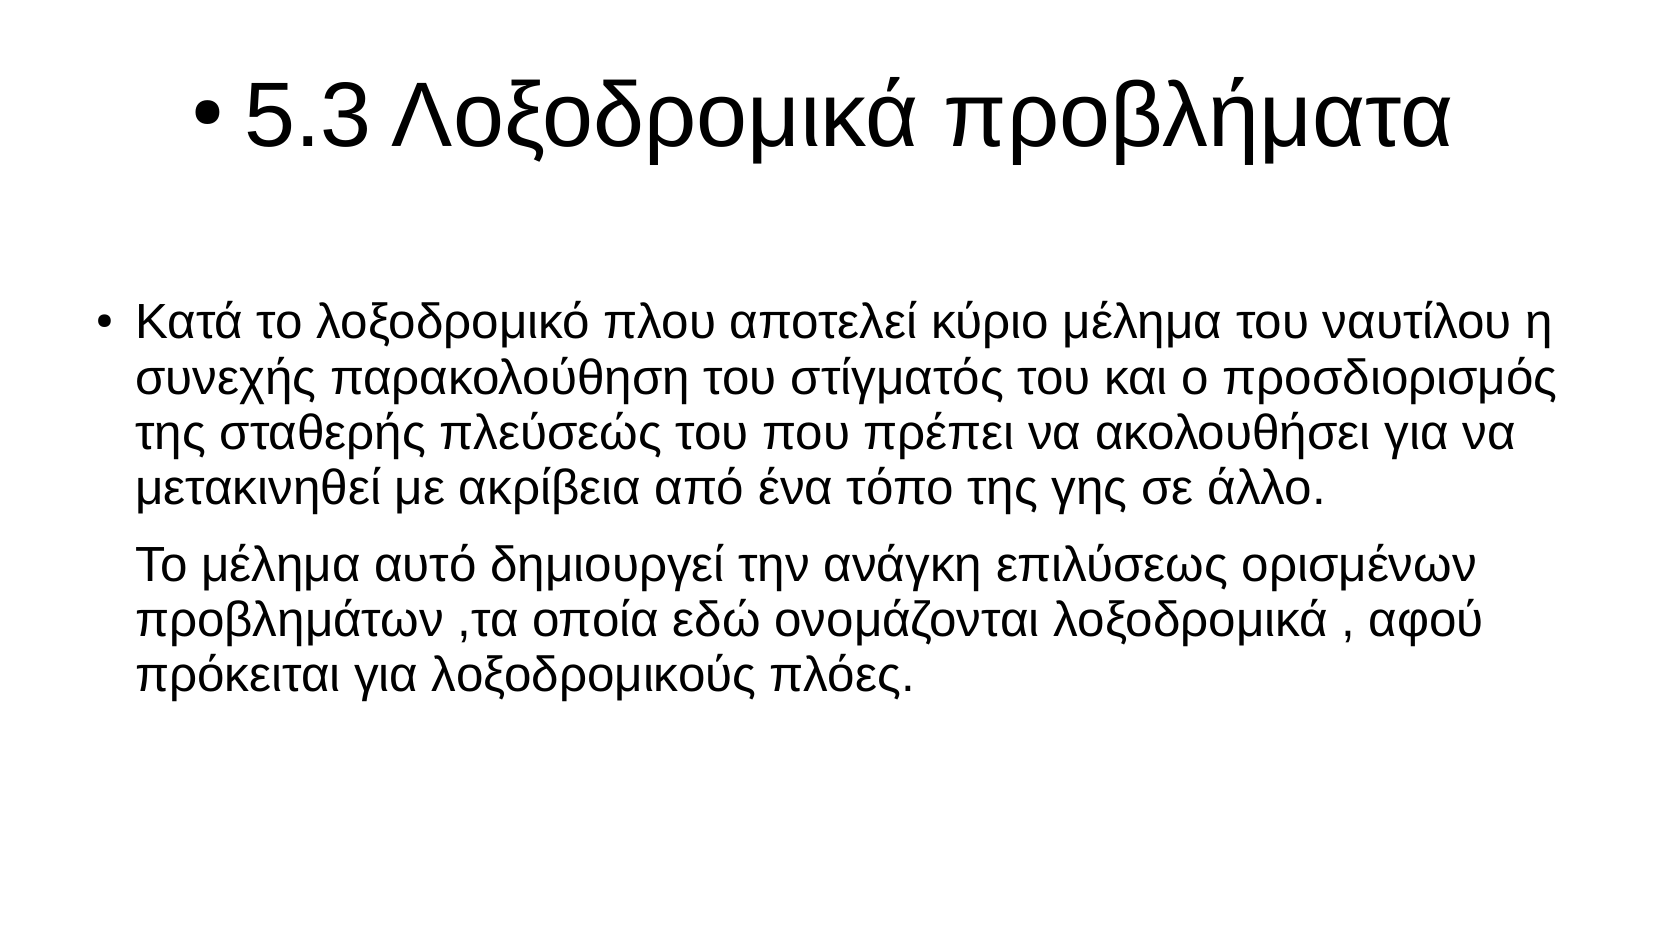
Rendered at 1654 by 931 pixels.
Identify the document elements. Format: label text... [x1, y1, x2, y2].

title 5.3 Λοξοδρομικά προβλήματα [82, 37, 1571, 193]
list Κατά το λοξοδρομικό πλου αποτελεί κύριο μέλημα του ναυτίλου η συνεχής παρακολούθηση του στίγματός του και ο προσδιορισμός της σταθερής πλεύσεώς του που πρέπει να ακολουθήσει για να μετακινηθεί με ακρίβεια από ένα τόπο της γης σε άλλο. Το μέλημα αυτό δημιουργεί την ανάγκη επιλύσεως ορισμένων προβλημάτων ,τα οποία εδώ ονομάζονται λοξοδρομικά , αφού πρόκειται για λοξοδρομικούς πλόες. [82, 217, 1571, 758]
